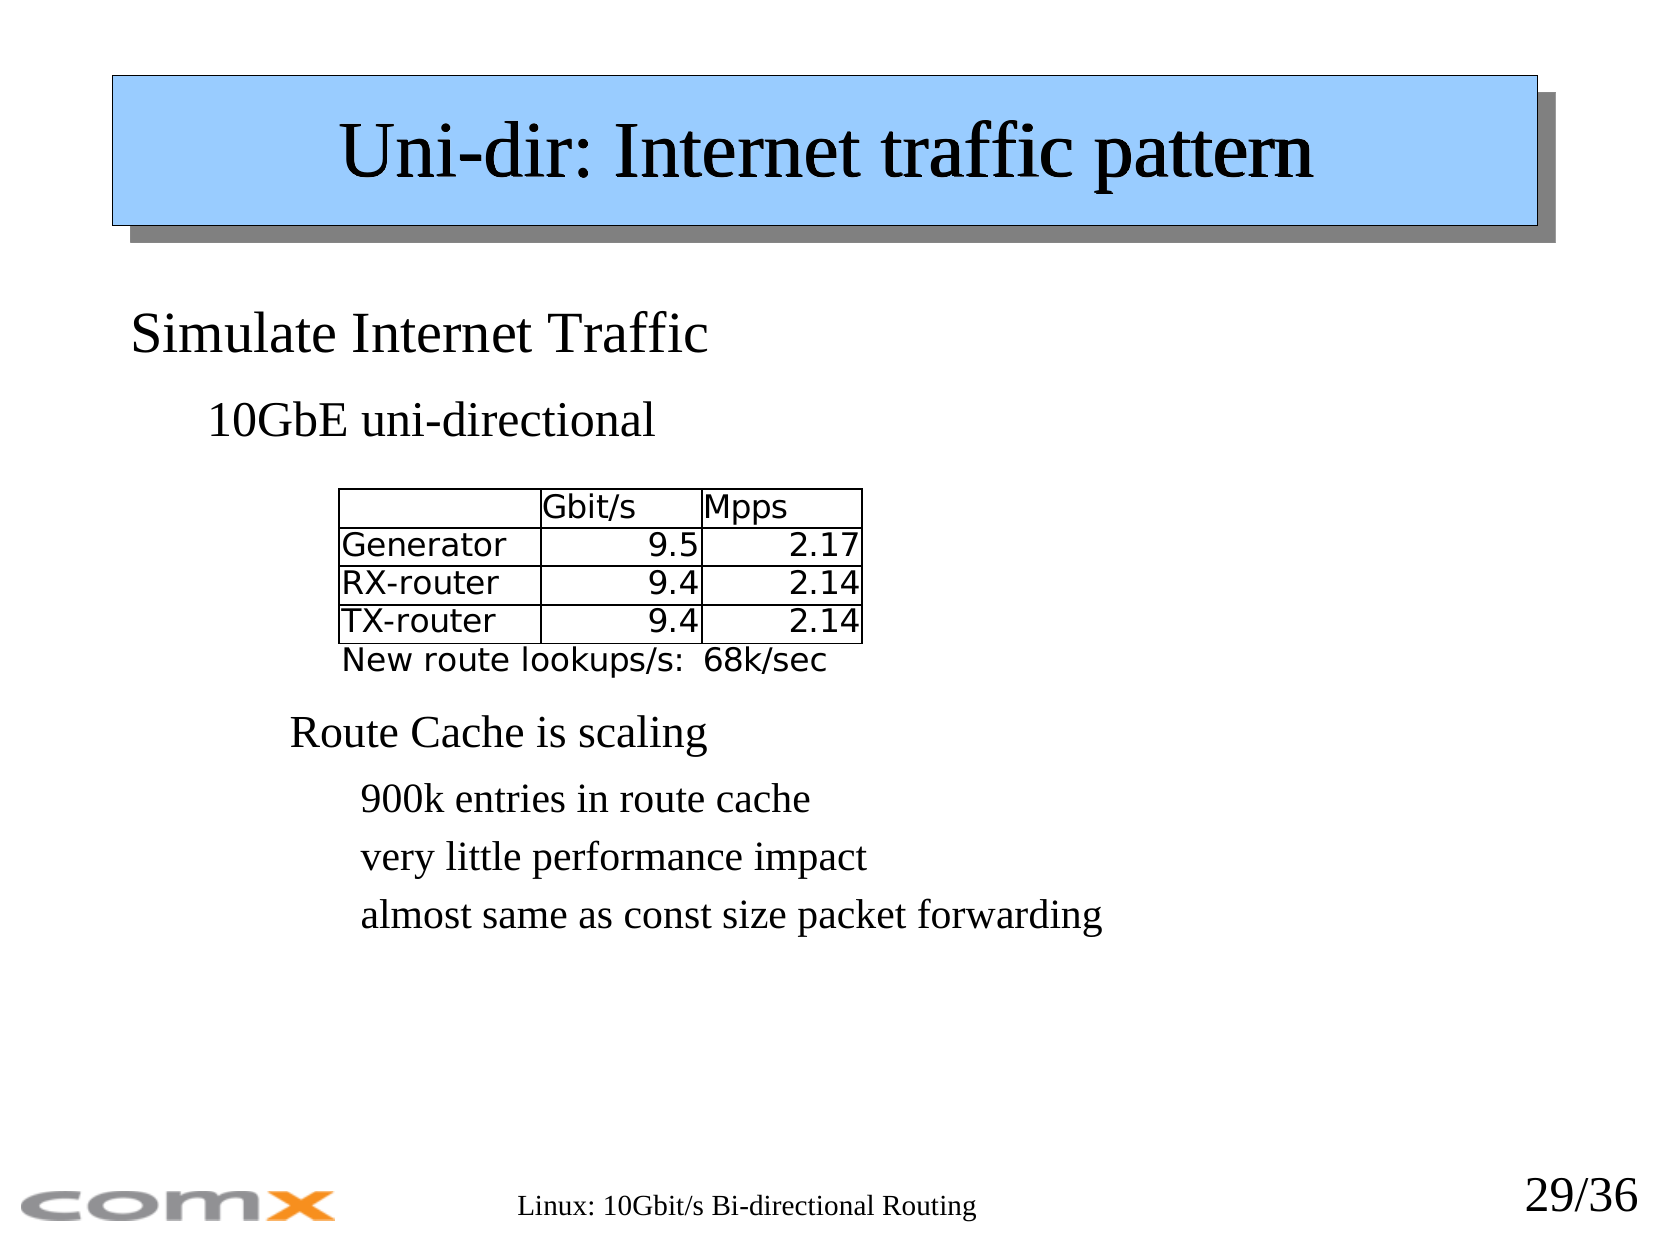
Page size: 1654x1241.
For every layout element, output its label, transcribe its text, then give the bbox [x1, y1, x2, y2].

list Simulate Internet Traffic 10GbE uni-directional Route Cache is scaling 900k entries in route cache very little performance impact almost same as const size packet forwarding [112, 300, 1538, 1058]
picture [21, 1191, 335, 1221]
title Uni-dir: Internet traffic pattern [116, 90, 1538, 211]
chart [337, 487, 864, 684]
